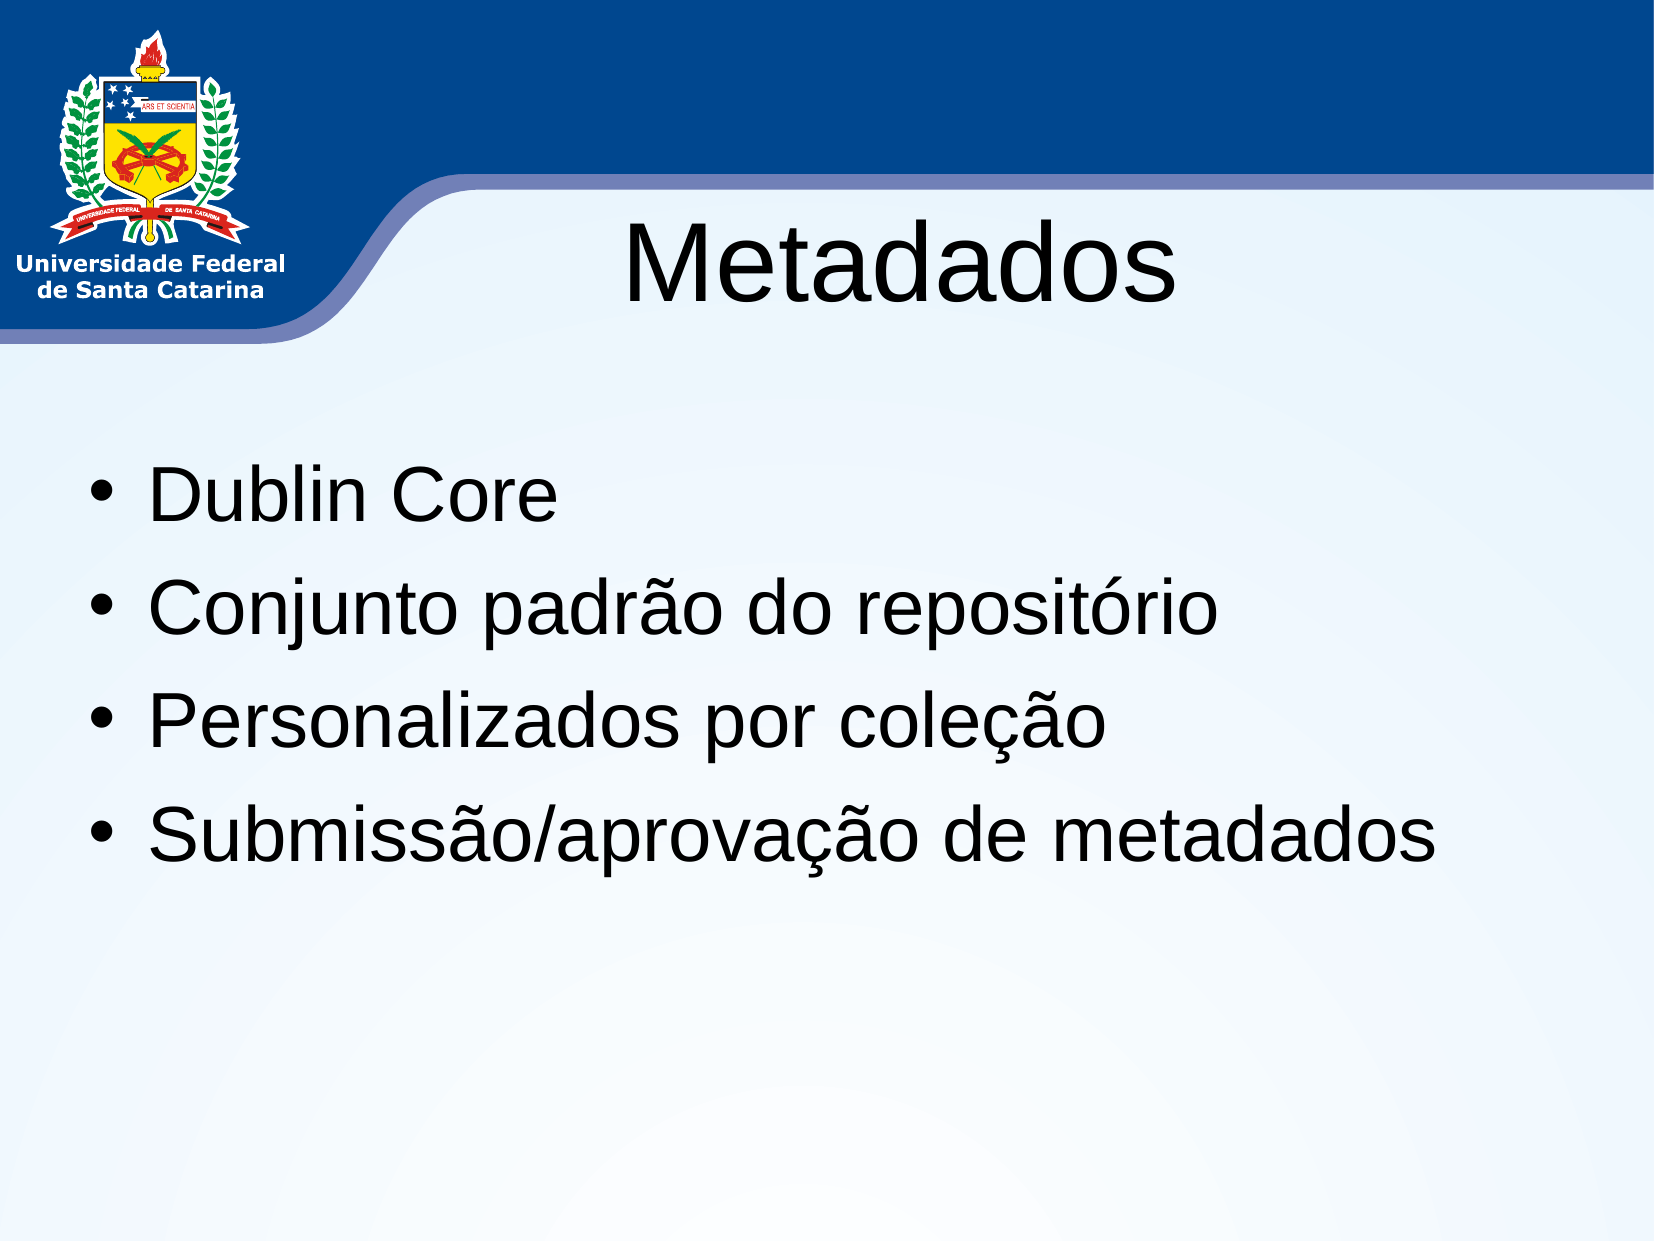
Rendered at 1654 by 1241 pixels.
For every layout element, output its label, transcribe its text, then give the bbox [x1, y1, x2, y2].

list Dublin Core Conjunto padrão do repositório Personalizados por coleção Submissão/aprovação de metadados [88, 442, 1577, 1241]
title Metadados [156, 153, 1645, 361]
